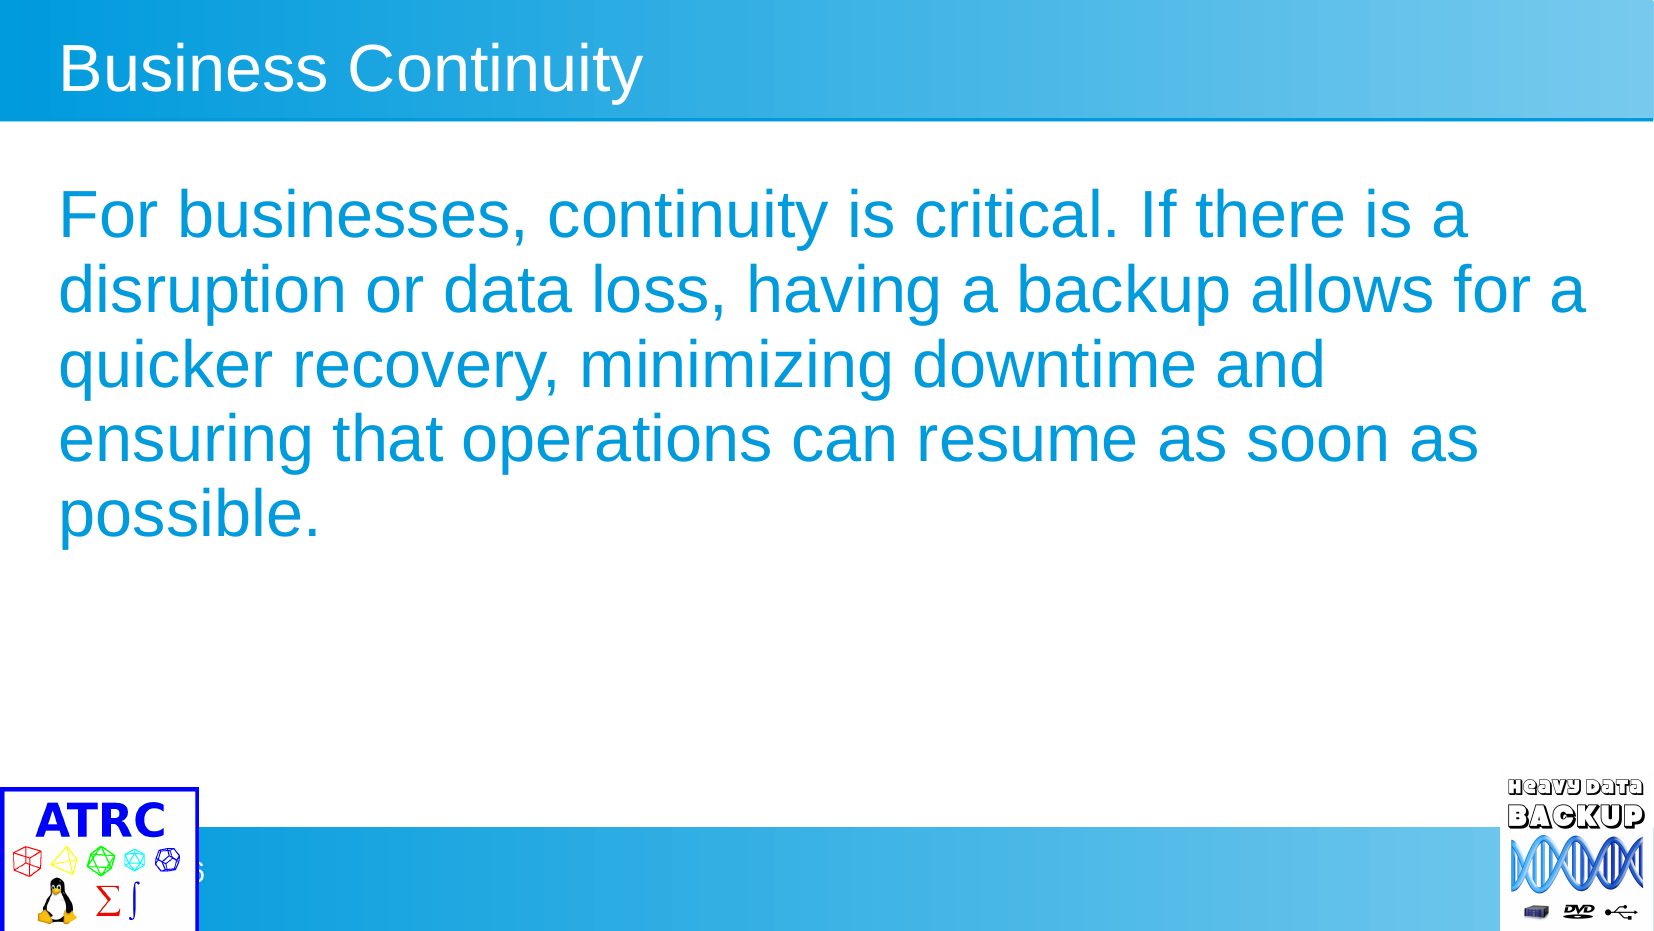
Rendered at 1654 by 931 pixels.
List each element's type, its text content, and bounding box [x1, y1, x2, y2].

picture [1500, 771, 1654, 931]
list For businesses, continuity is critical. If there is a disruption or data loss, having a backup allows for a quicker recovery, minimizing downtime and ensuring that operations can resume as soon as possible. [59, 177, 1595, 768]
picture [0, 787, 199, 931]
title Business Continuity [59, 29, 1595, 108]
